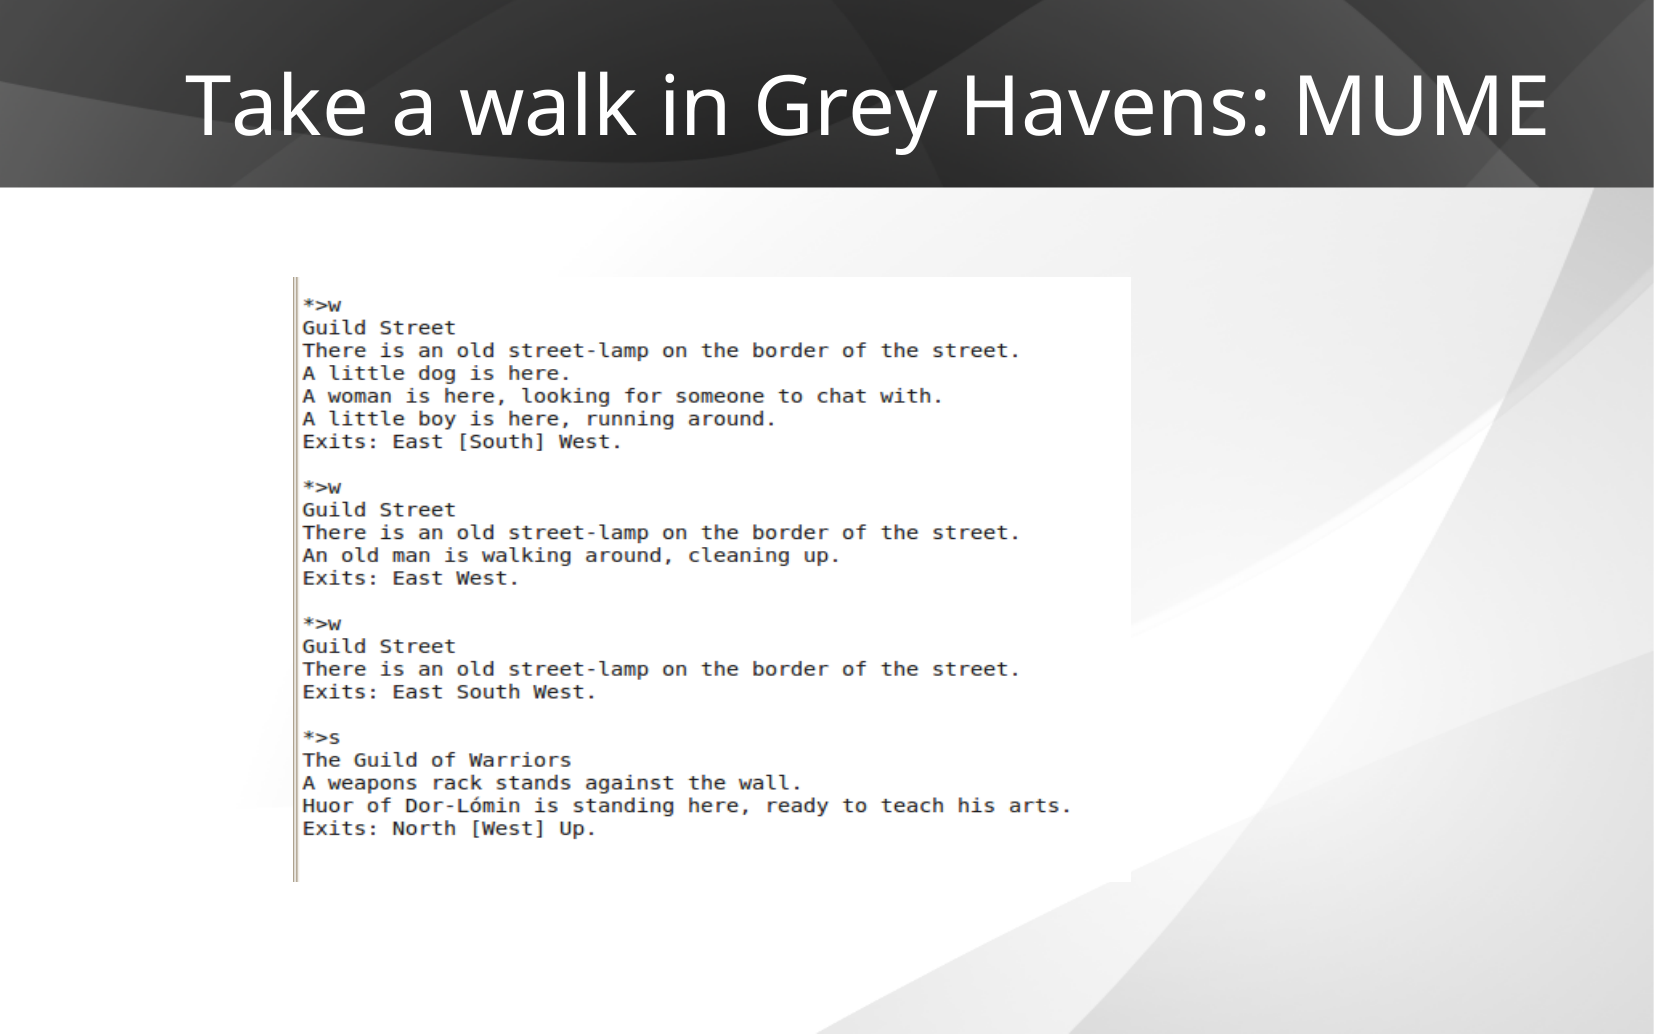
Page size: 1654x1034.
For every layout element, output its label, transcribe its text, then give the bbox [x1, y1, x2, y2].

title Take a walk in Grey Havens: MUME [124, 0, 1613, 208]
picture [0, 0, 1654, 1034]
